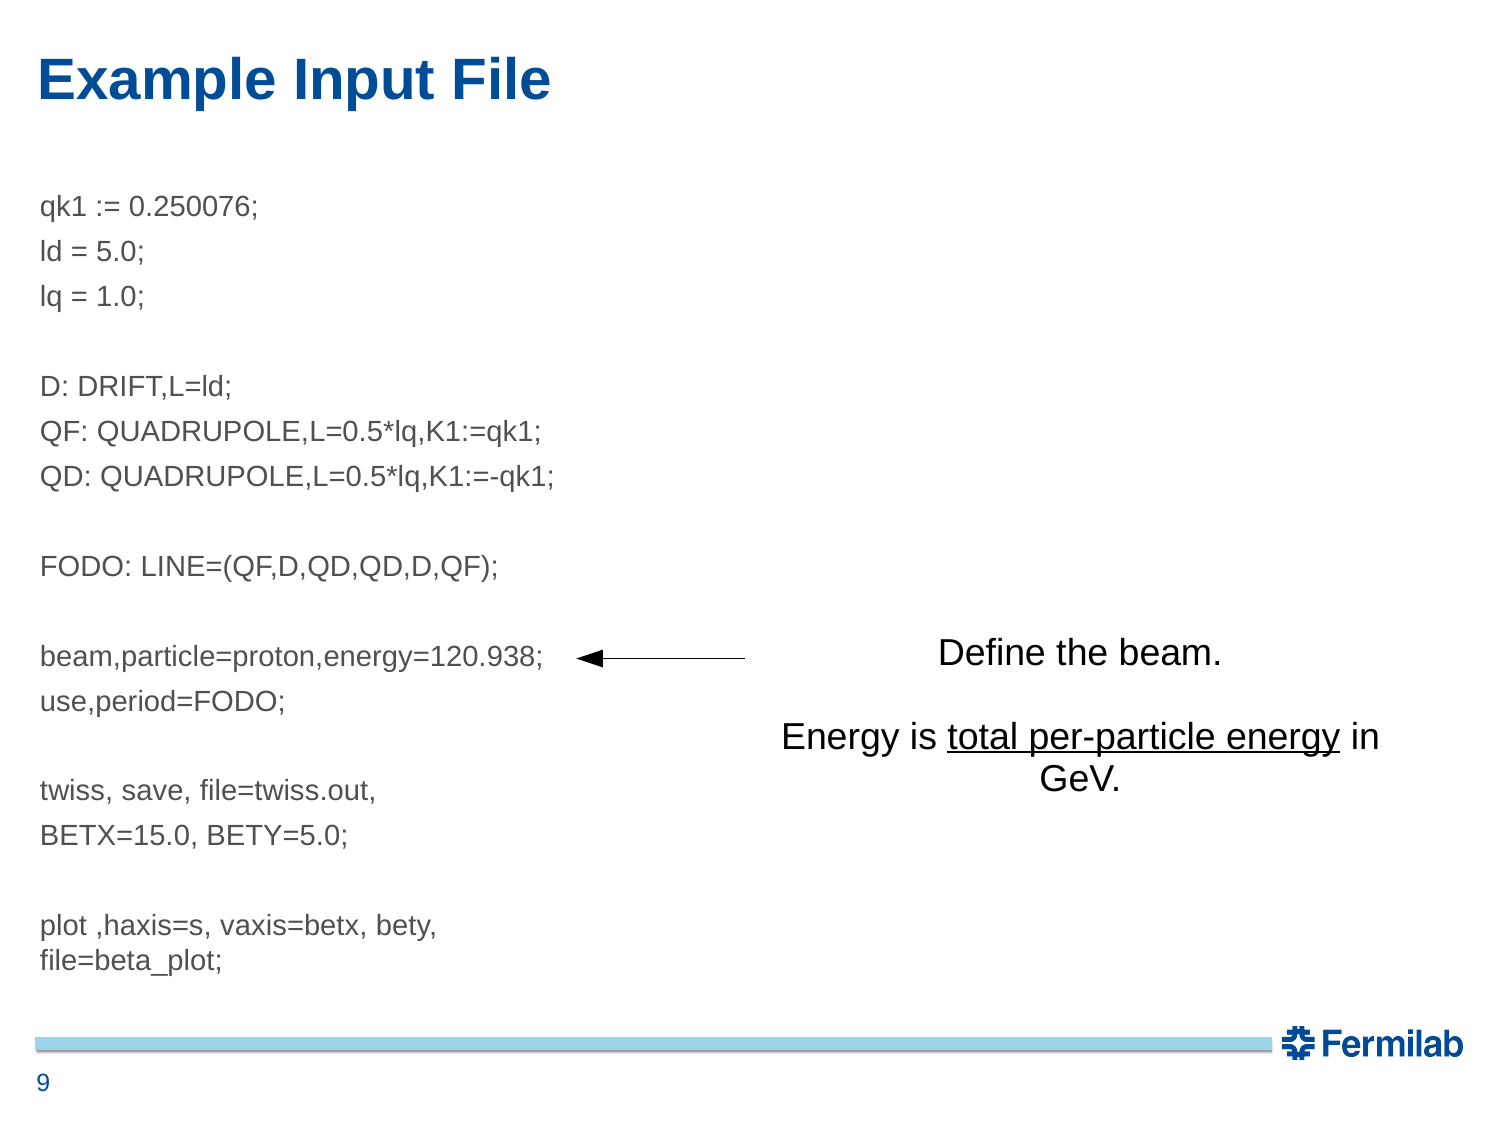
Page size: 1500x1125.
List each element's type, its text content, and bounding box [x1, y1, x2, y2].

slide_number <number> [36, 1066, 105, 1106]
picture [1282, 1026, 1463, 1060]
list qk1 := 0.250076; ld = 5.0; lq = 1.0; D: DRIFT,L=ld; QF: QUADRUPOLE,L=0.5*lq,K1:=qk1; QD: QUADRUPOLE,L=0.5*lq,K1:=-qk1; FODO: LINE=(QF,D,QD,QD,D,QF); beam,particle=proton,energy=120.938; use,period=FODO; twiss, save, file=twiss.out, BETX=15.0, BETY=5.0; plot ,haxis=s, vaxis=betx, bety, file=beta_plot; [39, 187, 587, 926]
text_box Define the beam. Energy is total per-particle energy in GeV. [766, 623, 1451, 807]
title Example Input File [37, 41, 1463, 112]
